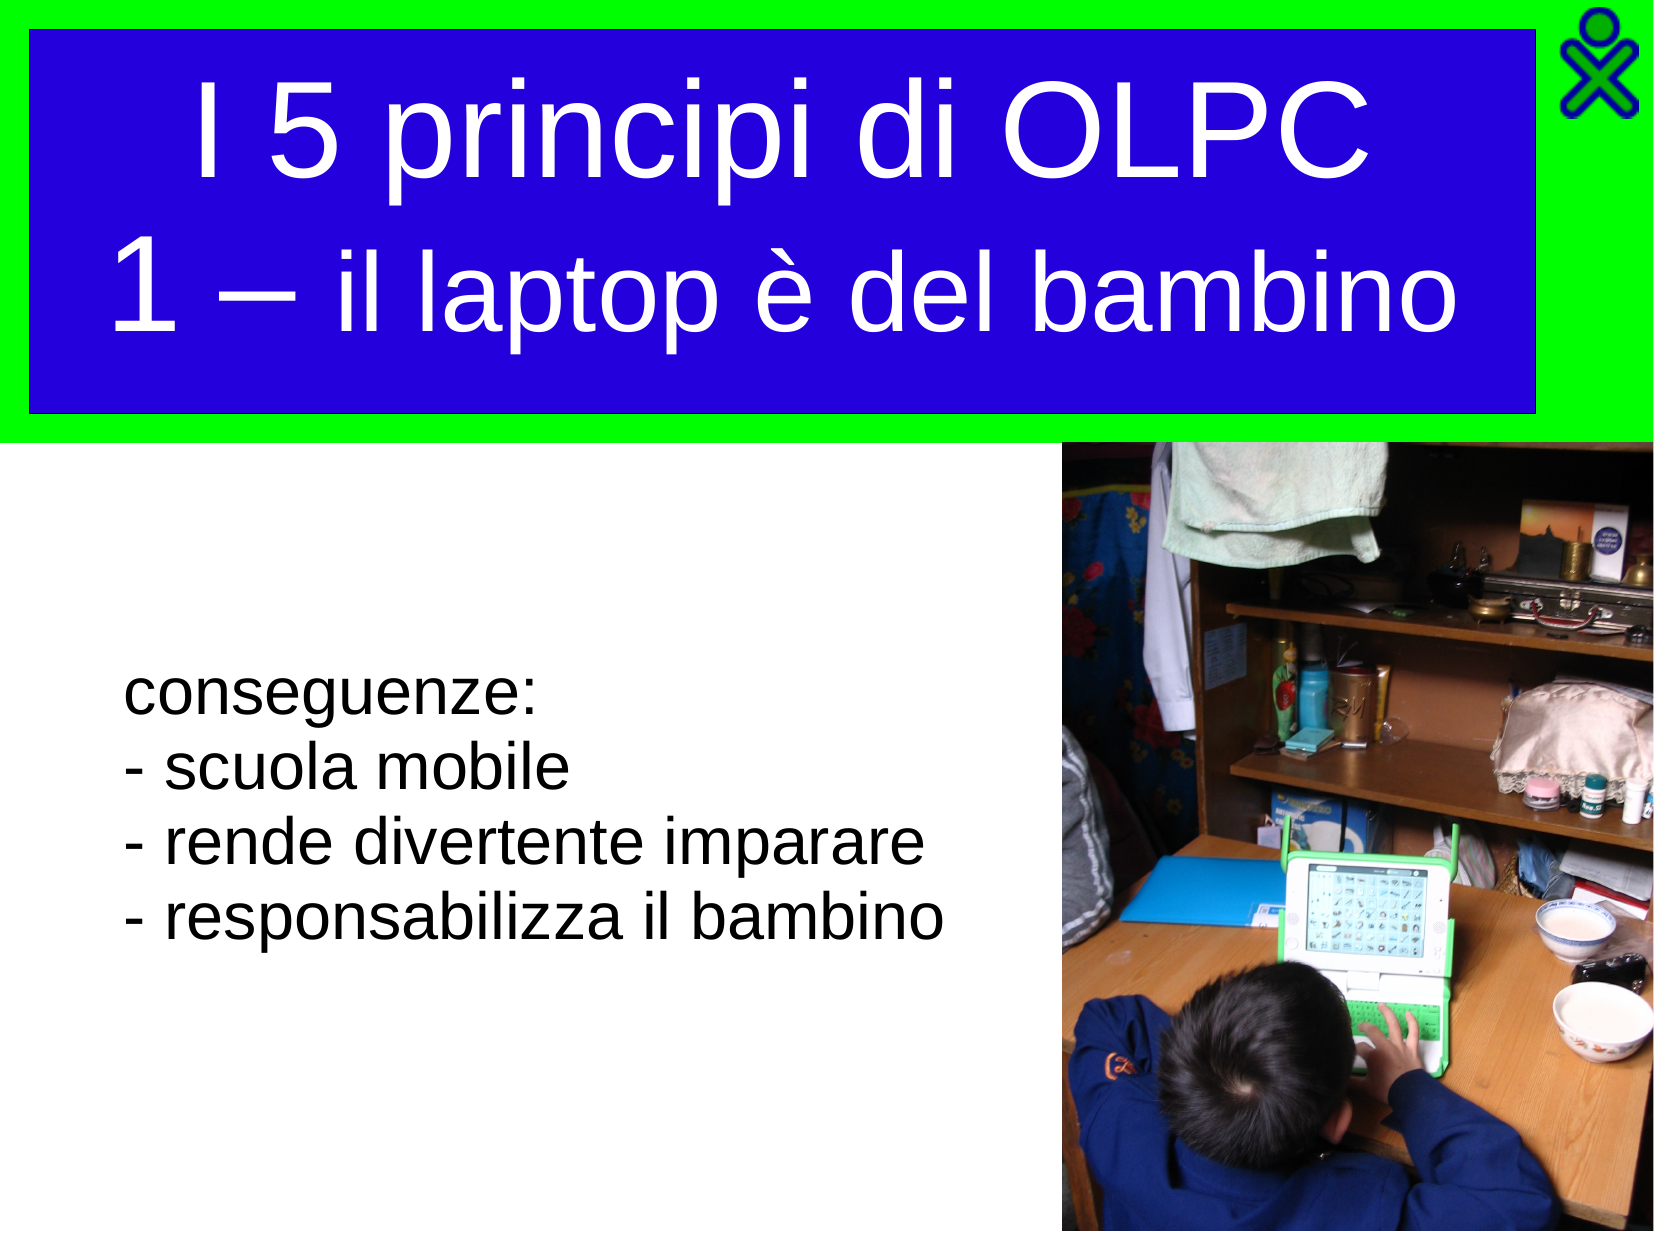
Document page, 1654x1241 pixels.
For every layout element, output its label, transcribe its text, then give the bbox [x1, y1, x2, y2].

subtitle conseguenze: - scuola mobile - rende divertente imparare - responsabilizza il bambino [88, 485, 1062, 1123]
picture [1062, 442, 1654, 1231]
title I 5 principi di OLPC 1 – il laptop è del bambino [59, 0, 1506, 414]
picture [1559, 7, 1639, 119]
